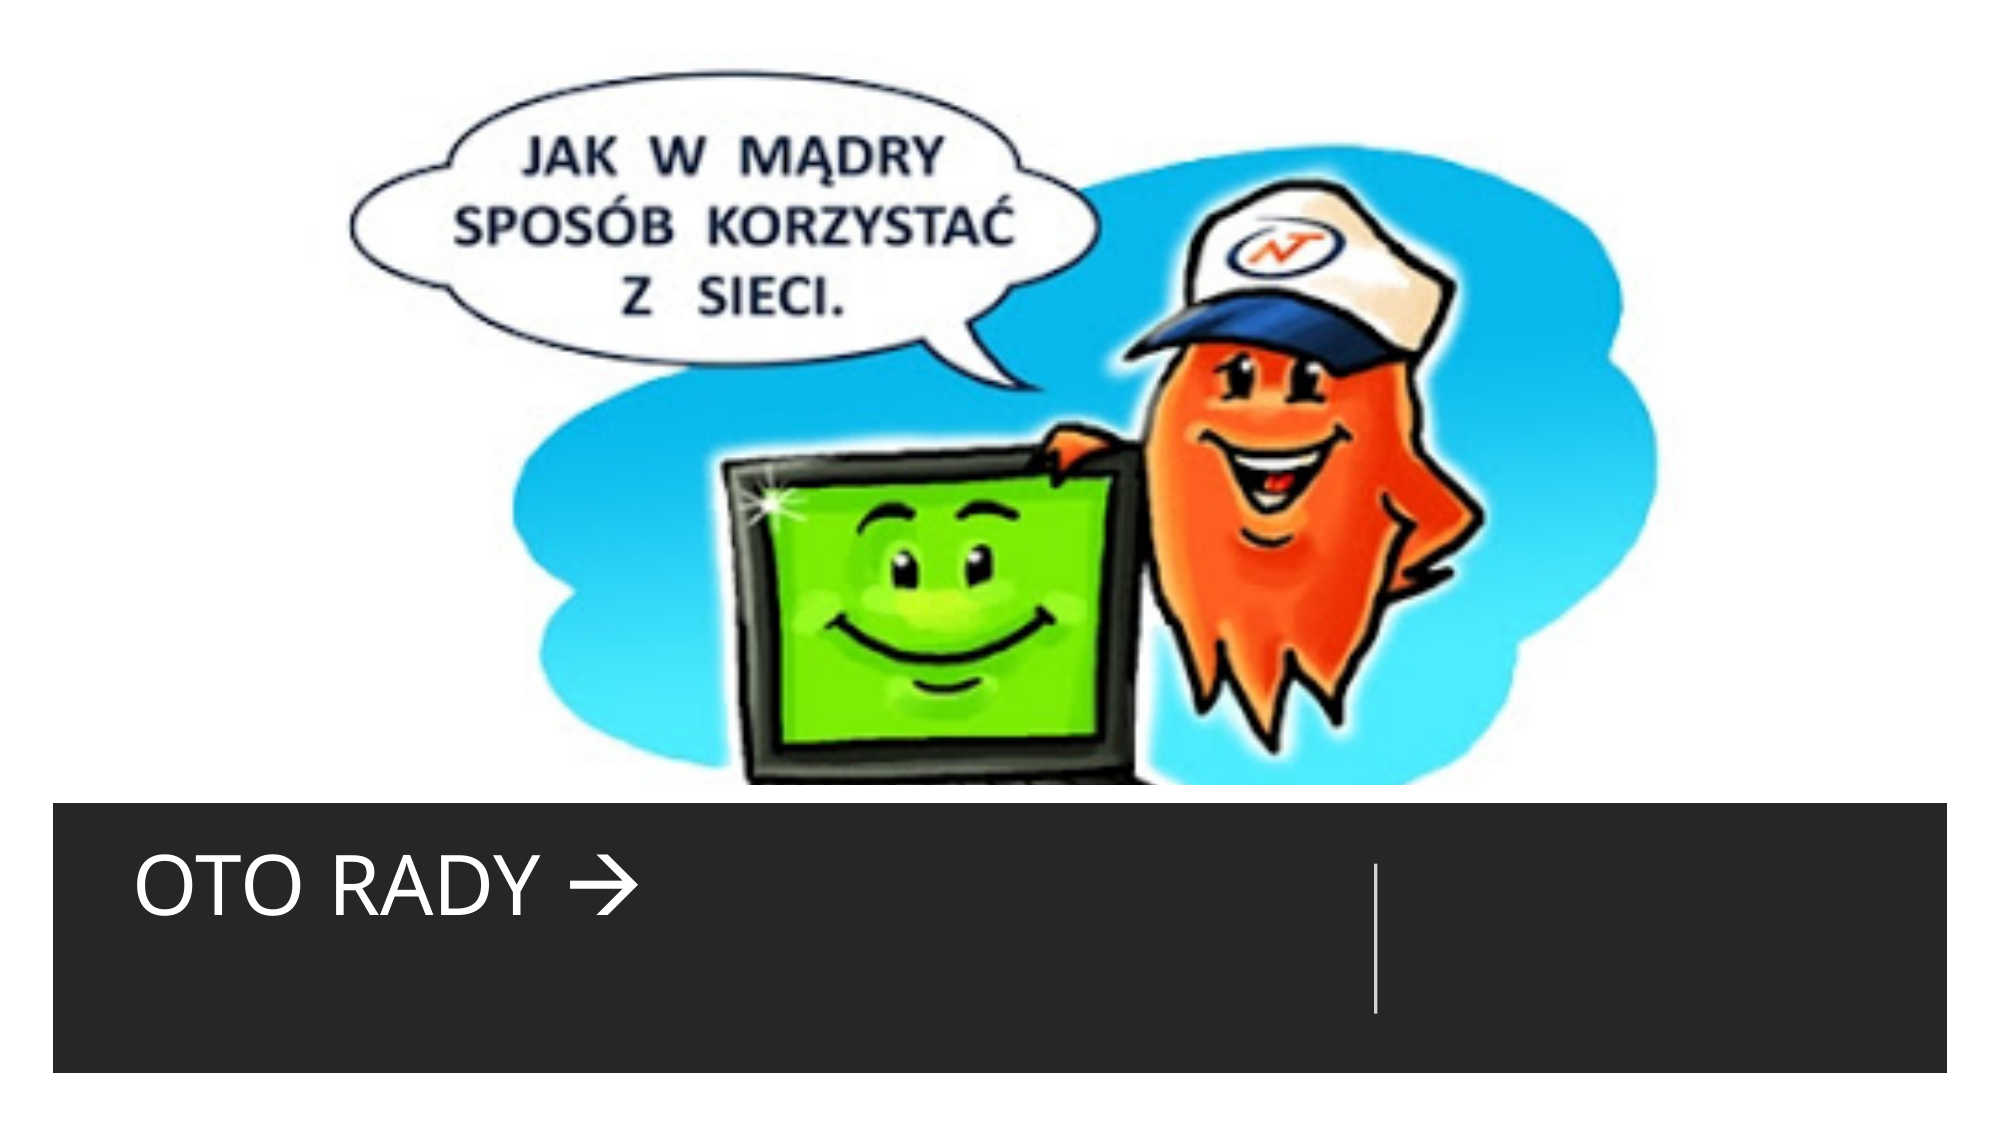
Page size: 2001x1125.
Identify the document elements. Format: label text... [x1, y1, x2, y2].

title OTO RADY  [117, 835, 1346, 1043]
picture [52, 52, 1947, 785]
text_box [53, 803, 1947, 1073]
